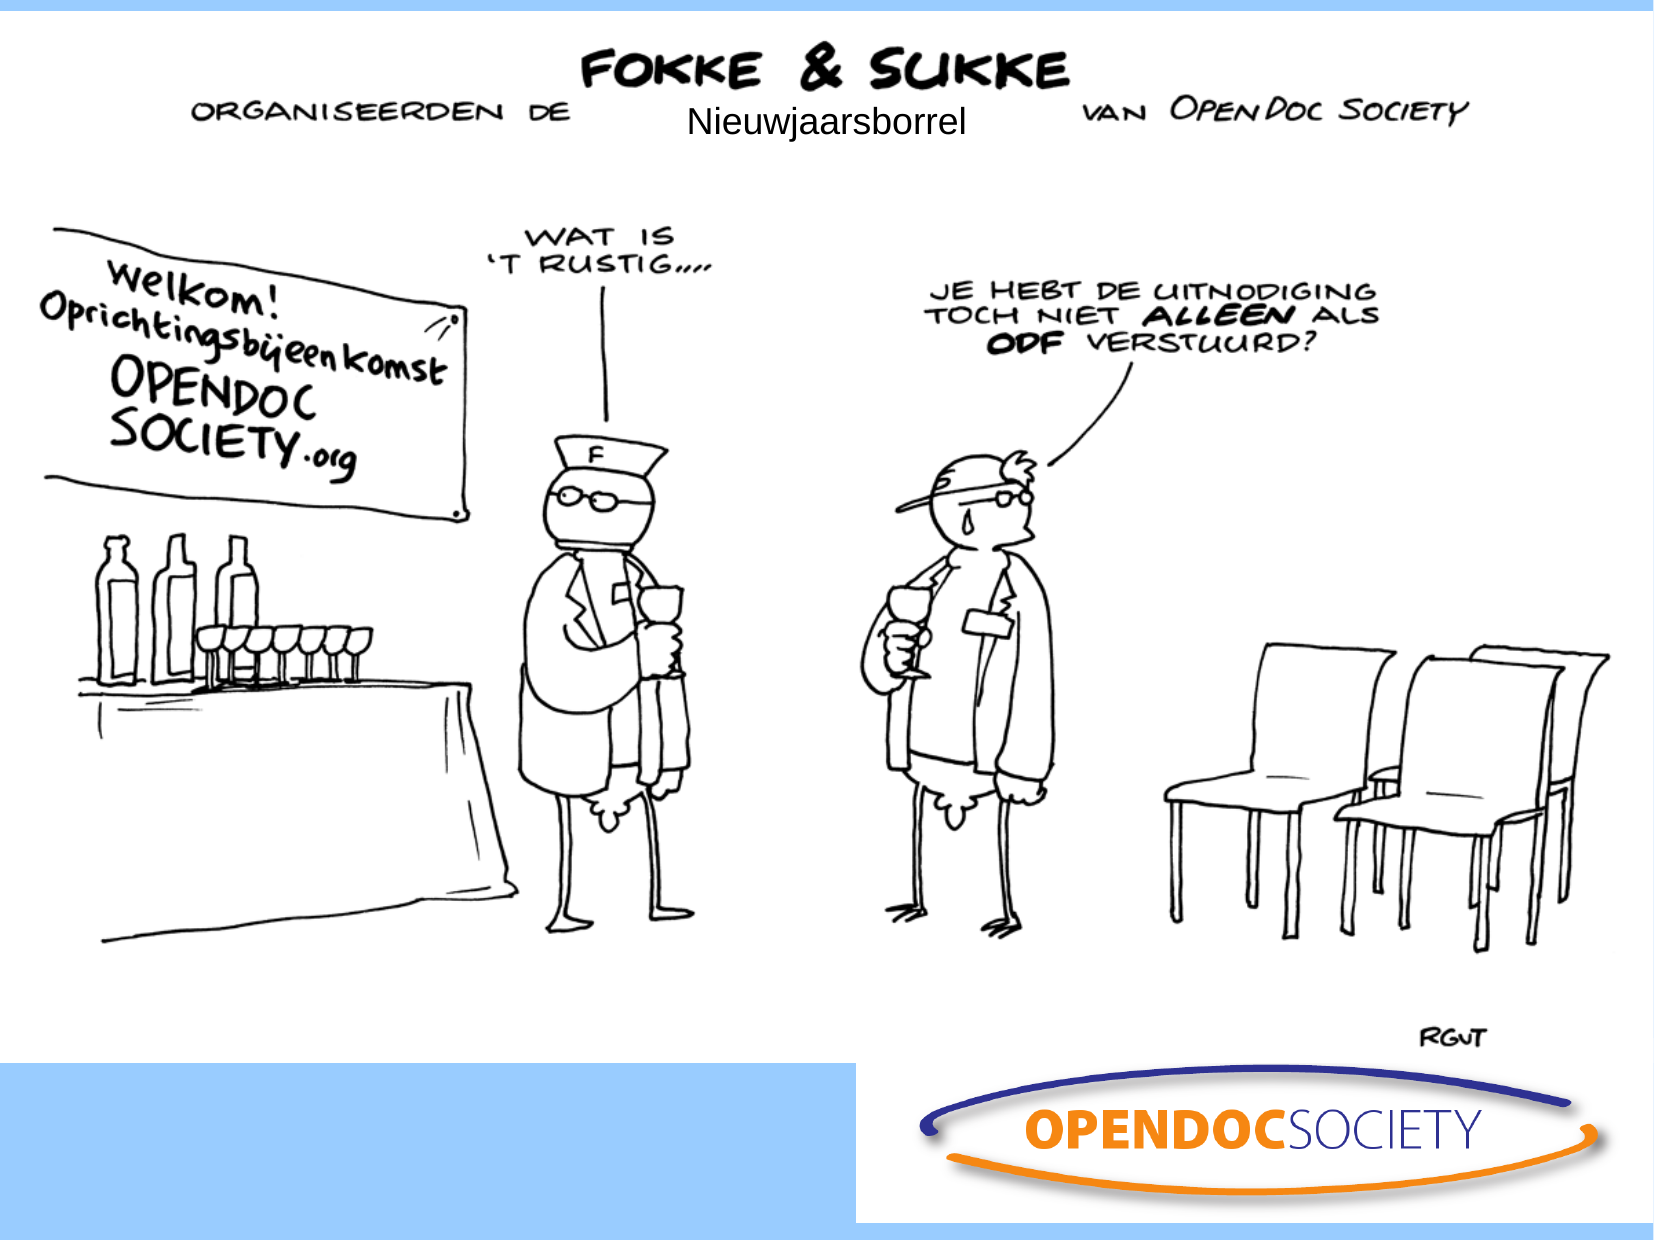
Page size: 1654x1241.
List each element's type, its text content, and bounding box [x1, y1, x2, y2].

text_box Nieuwjaarsborrel [590, 93, 1063, 151]
picture [0, 11, 1654, 1223]
